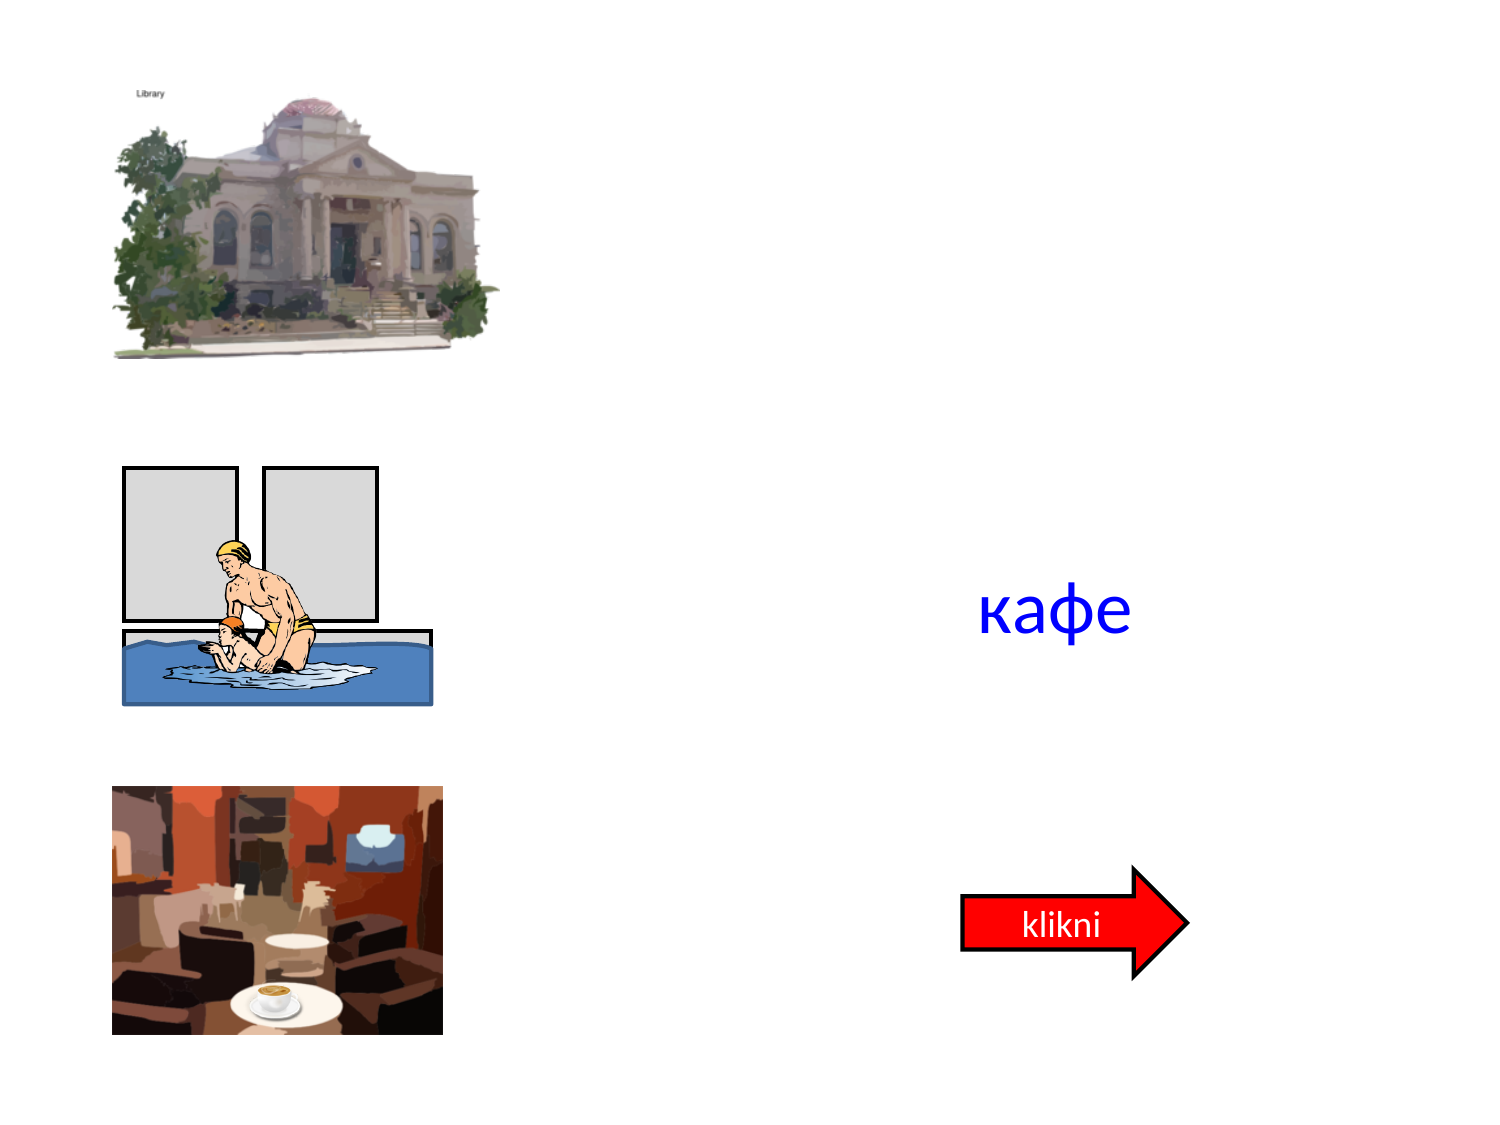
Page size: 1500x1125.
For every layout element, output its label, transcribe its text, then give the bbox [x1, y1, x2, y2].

picture [112, 786, 443, 1035]
text_box [241, 630, 264, 646]
picture [112, 90, 500, 359]
text_box [123, 467, 237, 621]
text_box [123, 631, 432, 705]
text_box кафе [963, 550, 1148, 657]
text_box [264, 467, 377, 540]
picture [162, 540, 378, 690]
text_box klikni [962, 869, 1188, 977]
